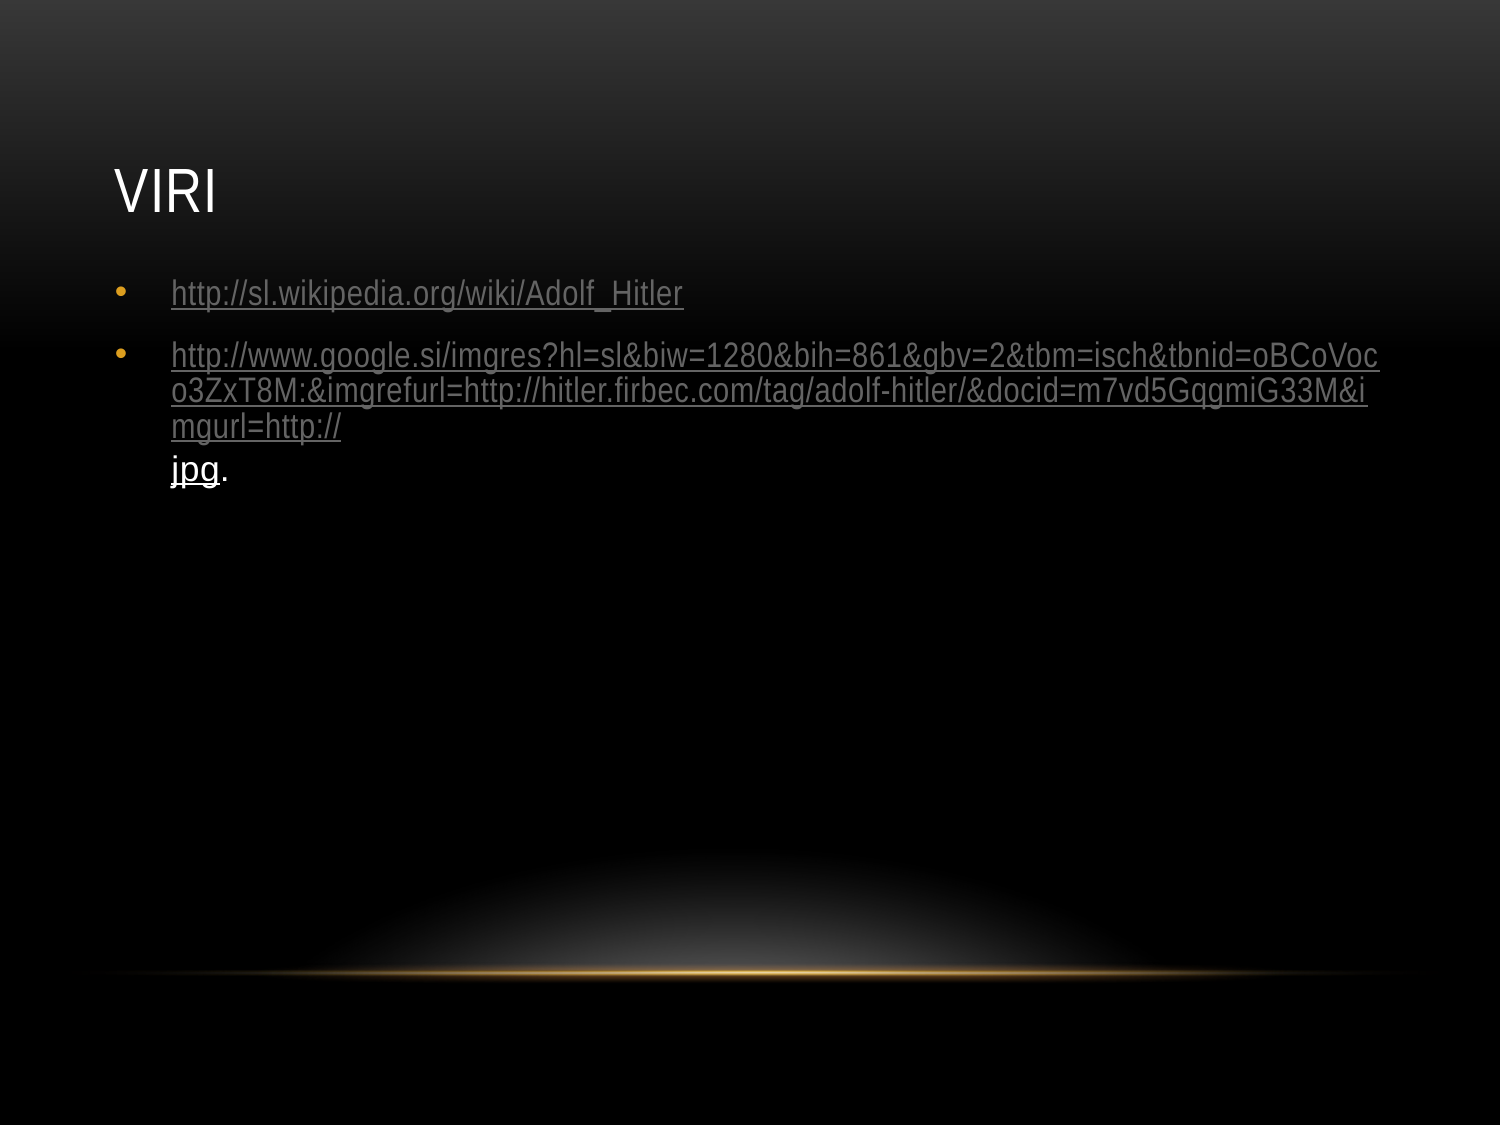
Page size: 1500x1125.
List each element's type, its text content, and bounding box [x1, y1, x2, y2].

picture [0, 0, 1500, 1125]
list http://sl.wikipedia.org/wiki/Adolf_Hitler http://www.google.si/imgres?hl=sl&biw=1280&bih=861&gbv=2&tbm=isch&tbnid=oBCoVoco3ZxT8M:&imgrefurl=http://hitler.firbec.com/tag/adolf-hitler/&docid=m7vd5GqgmiG33M&imgurl=http://jpg. [99, 262, 1400, 1005]
title VIRI [99, 45, 1400, 233]
